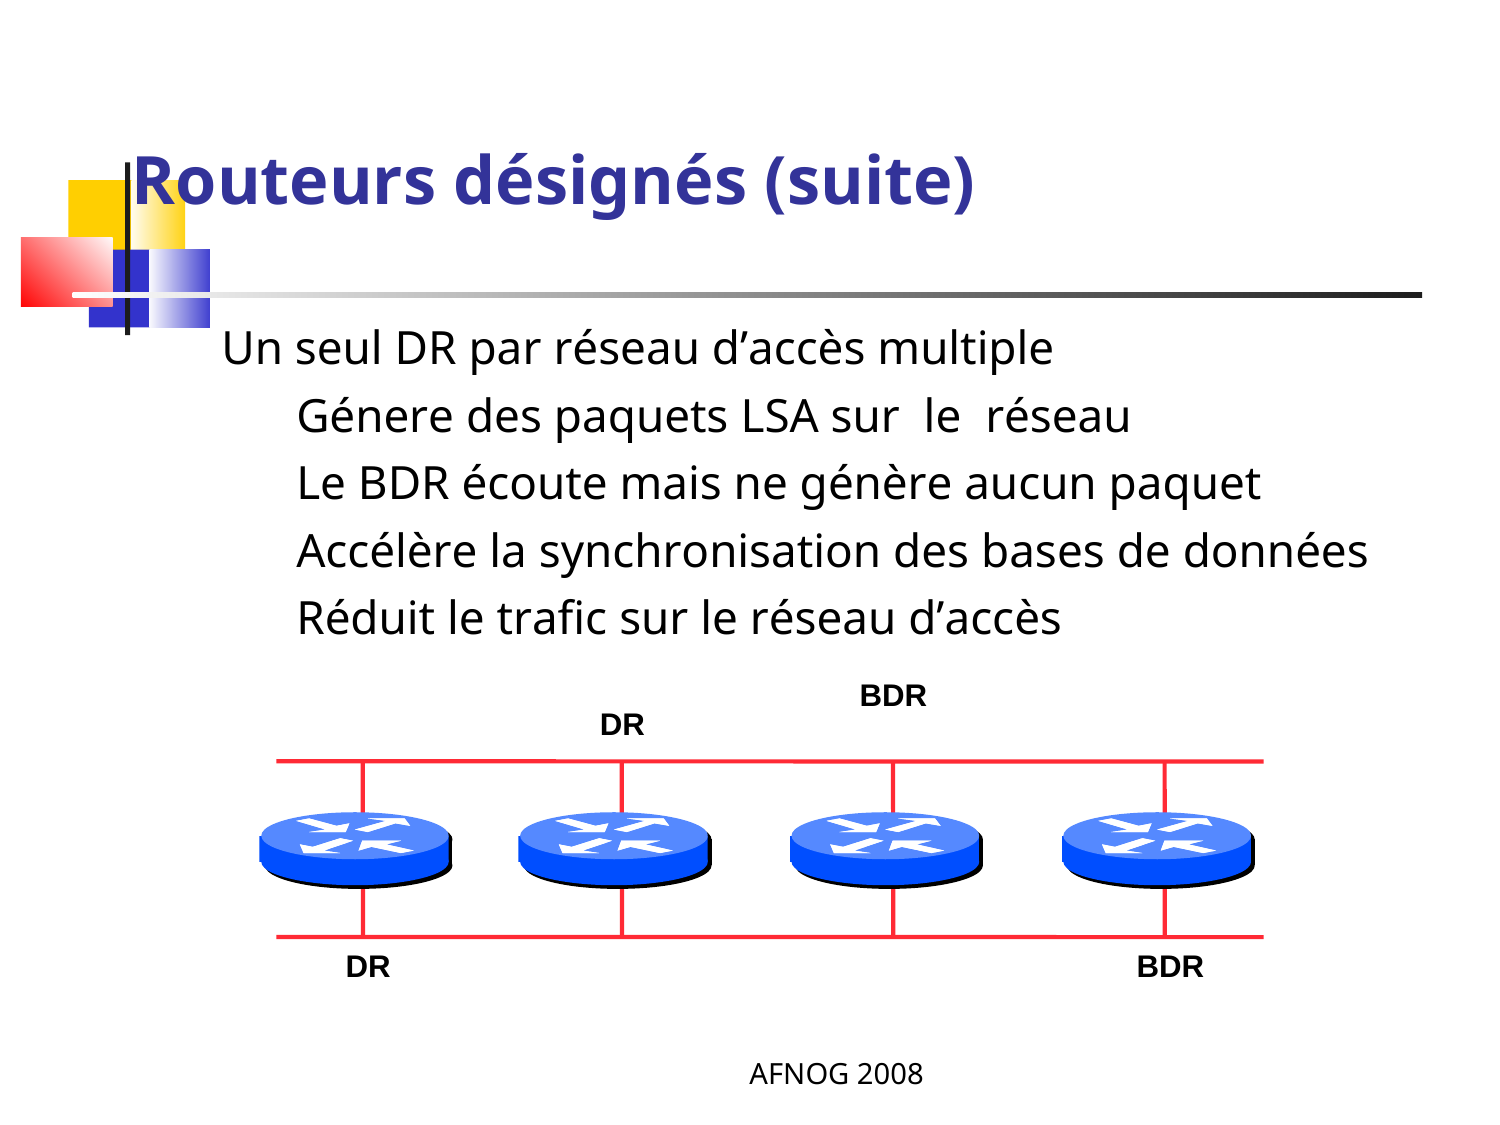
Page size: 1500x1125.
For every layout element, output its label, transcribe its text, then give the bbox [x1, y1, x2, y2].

text_box AFNOG 2008 [599, 1024, 1074, 1099]
picture [784, 808, 996, 898]
title Routeurs désignés (suite)‏ [97, 66, 1500, 232]
picture [1055, 808, 1268, 898]
text_box BDR [1115, 939, 1226, 996]
text_box DR [494, 697, 751, 753]
picture [512, 808, 725, 898]
list Un seul DR par réseau d’accès multiple Génere des paquets LSA sur le réseau Le BDR écoute mais ne génère aucun paquet Accélère la synchronisation des bases de données Réduit le trafic sur le réseau d’accès [206, 313, 1388, 720]
text_box DR [324, 939, 413, 996]
picture [253, 808, 466, 898]
text_box BDR [837, 668, 949, 725]
